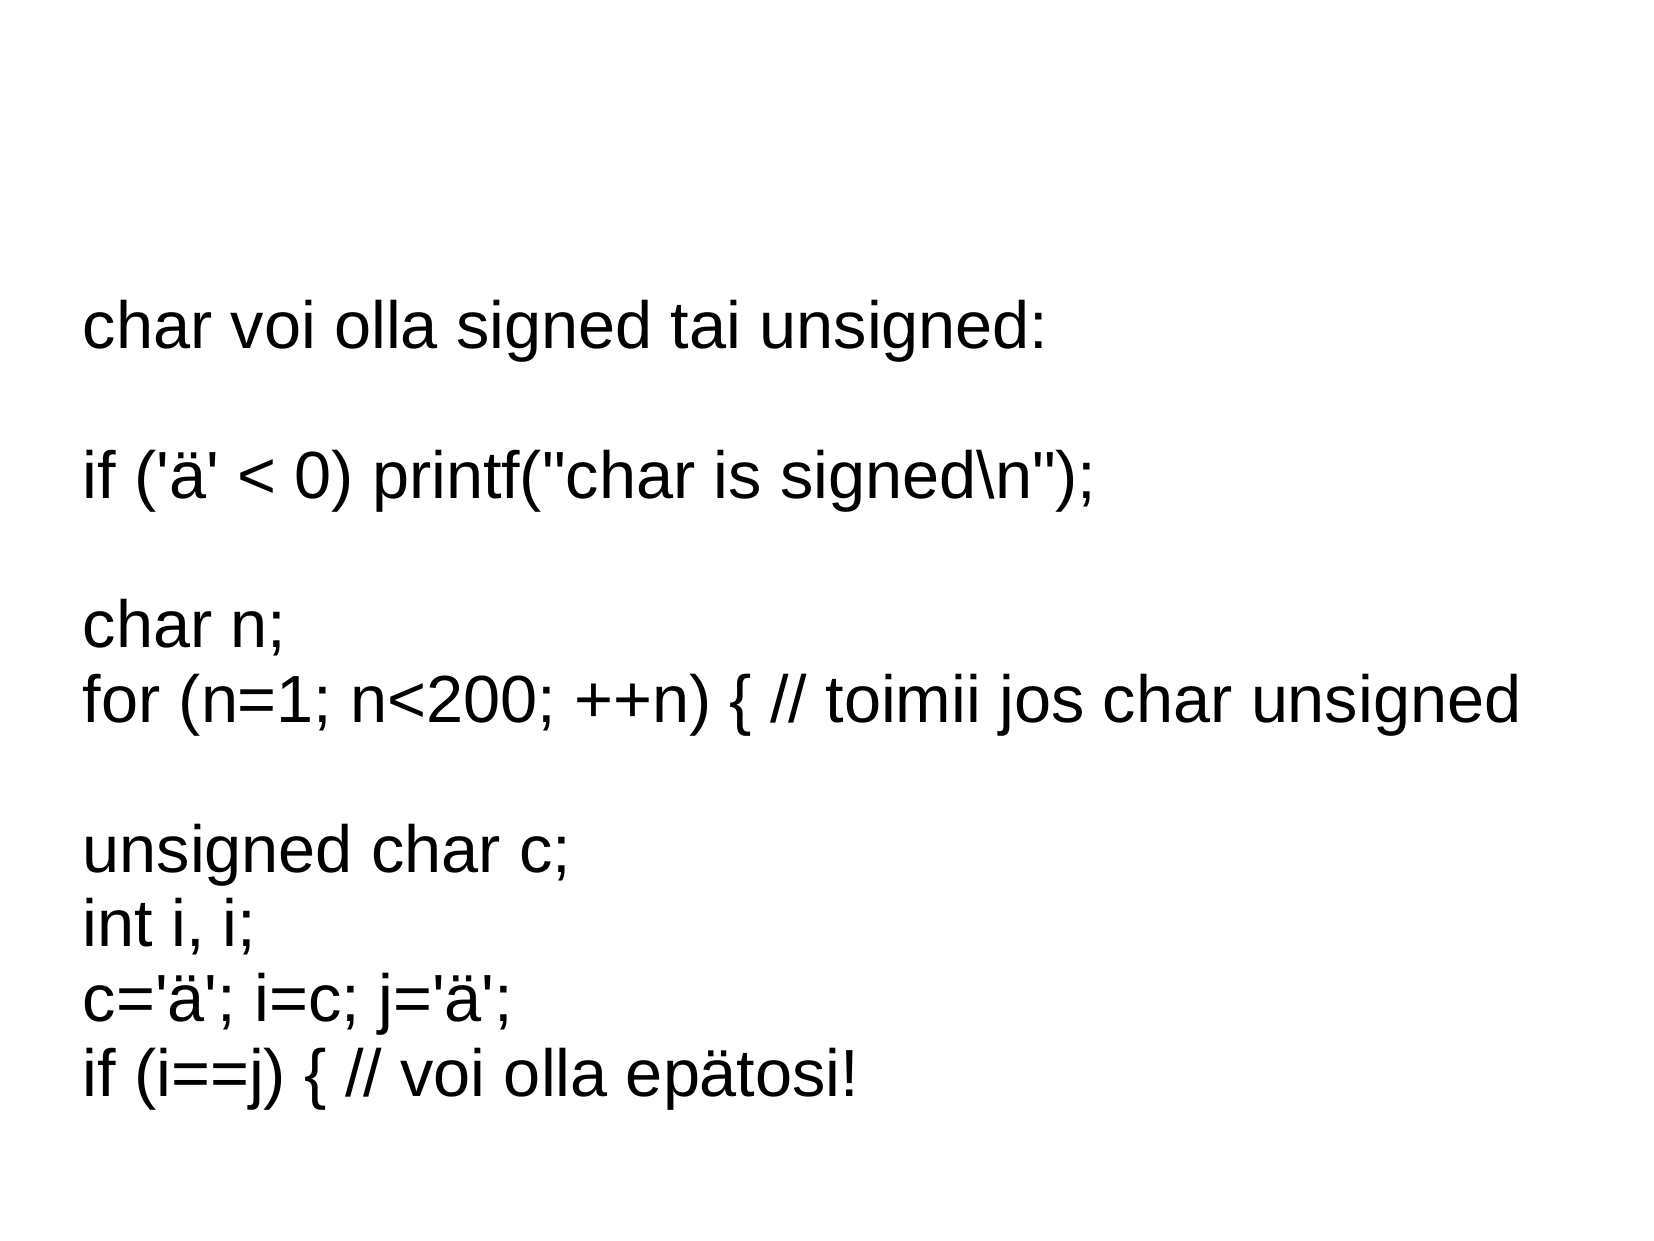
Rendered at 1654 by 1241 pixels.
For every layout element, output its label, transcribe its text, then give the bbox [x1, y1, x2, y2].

text_box char voi olla signed tai unsigned: if ('ä' < 0) printf("char is signed\n"); char n; for (n=1; n<200; ++n) { // toimii jos char unsigned unsigned char c; int i, i; c='ä'; i=c; j='ä'; if (i==j) { // voi olla epätosi! [82, 288, 1571, 1111]
